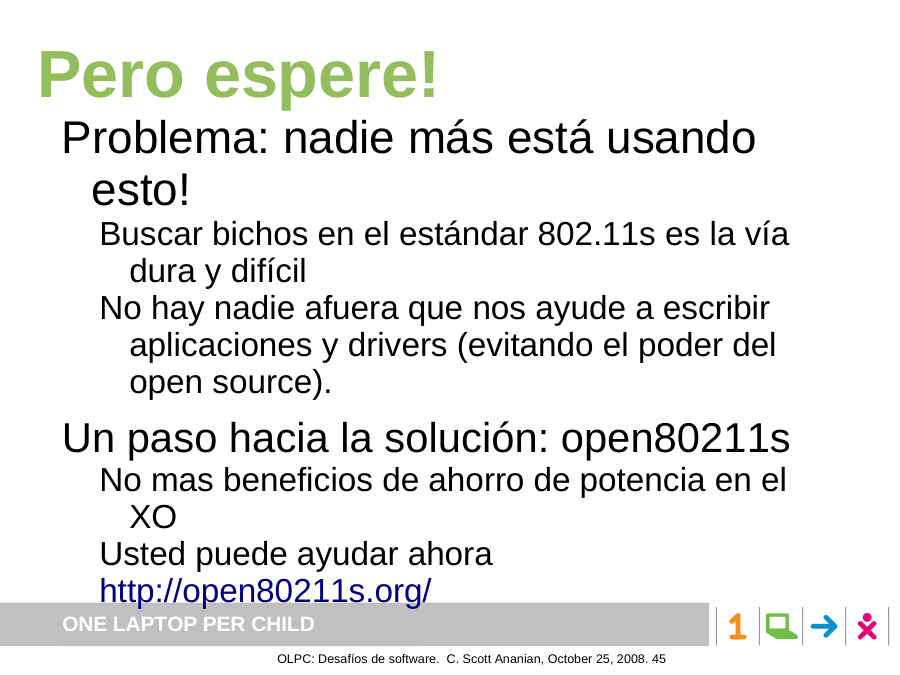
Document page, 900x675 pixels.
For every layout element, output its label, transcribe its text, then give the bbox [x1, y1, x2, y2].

list Problema: nadie más está usando esto! Buscar bichos en el estándar 802.11s es la vía dura y difícil No hay nadie afuera que nos ayude a escribir aplicaciones y drivers (evitando el poder del open source). Un paso hacia la solución: open80211s No mas beneficios de ahorro de potencia en el XO Usted puede ayudar ahora http://open80211s.org/ [61, 112, 844, 675]
title Pero espere! [37, 37, 856, 225]
picture [844, 598, 898, 655]
